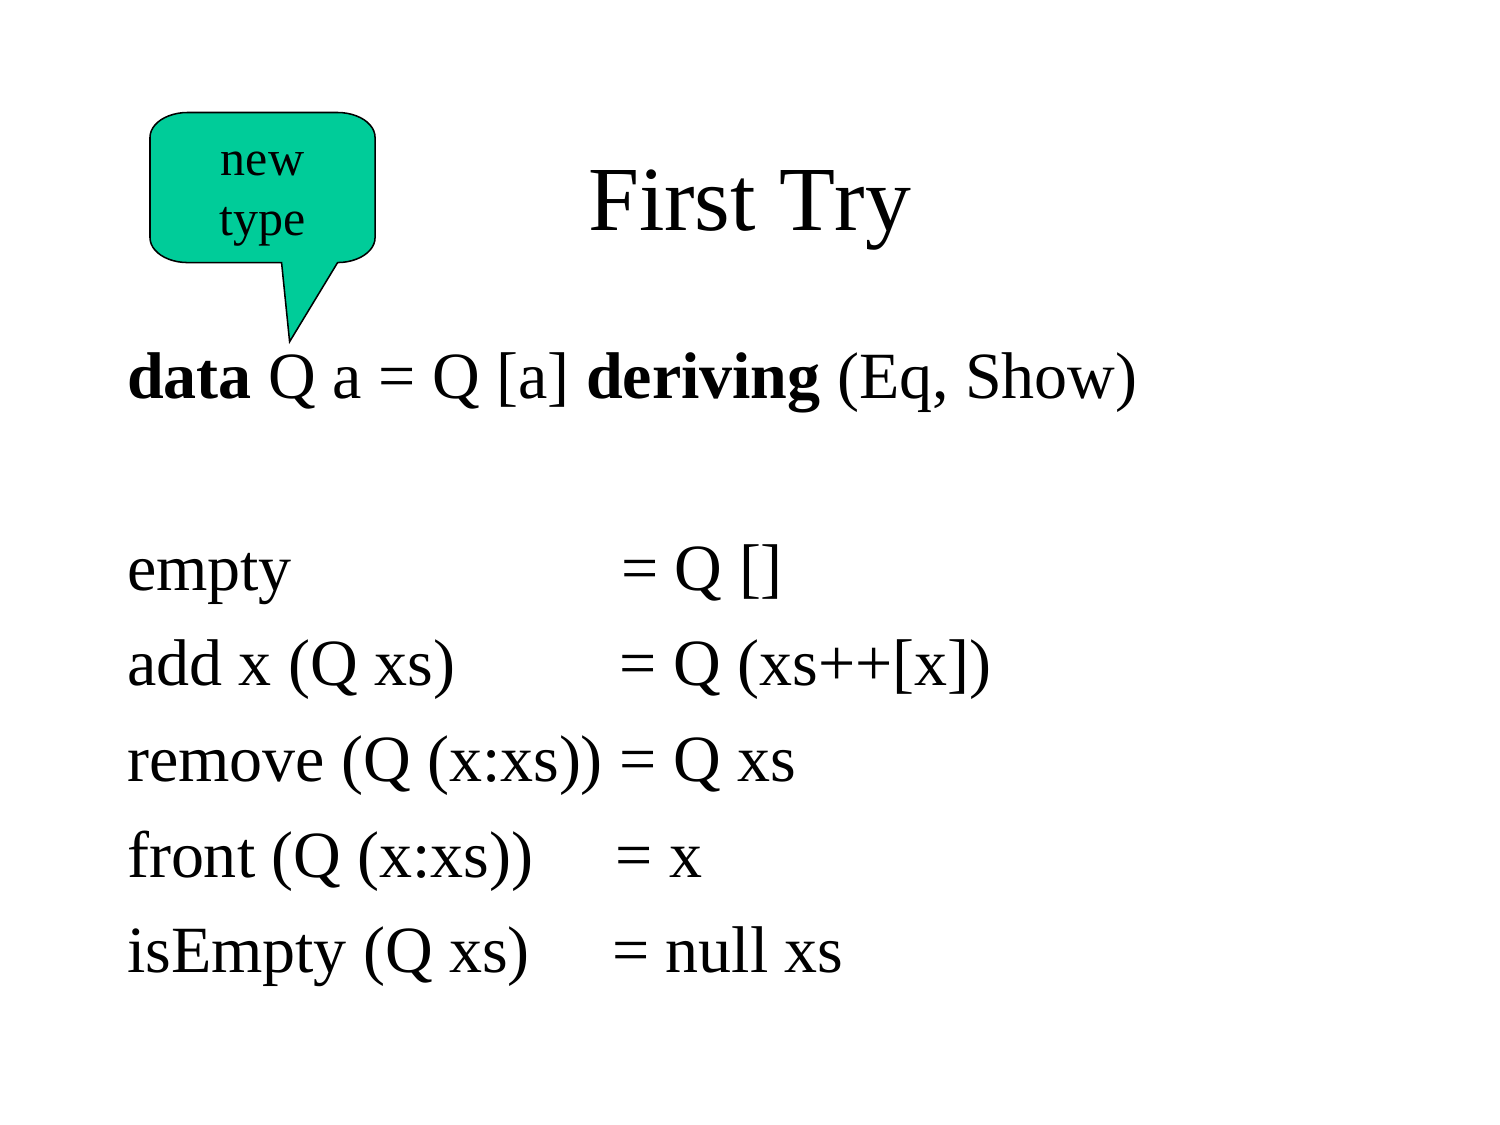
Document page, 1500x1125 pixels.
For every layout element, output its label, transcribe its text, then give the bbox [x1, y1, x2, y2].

list data Q a = Q [a] deriving (Eq, Show) empty = Q [] add x (Q xs) = Q (xs++[x]) remove (Q (x:xs)) = Q xs front (Q (x:xs)) = x isEmpty (Q xs) = null xs [112, 324, 1388, 1000]
title First Try [112, 99, 1388, 288]
text_box new type [150, 112, 376, 342]
